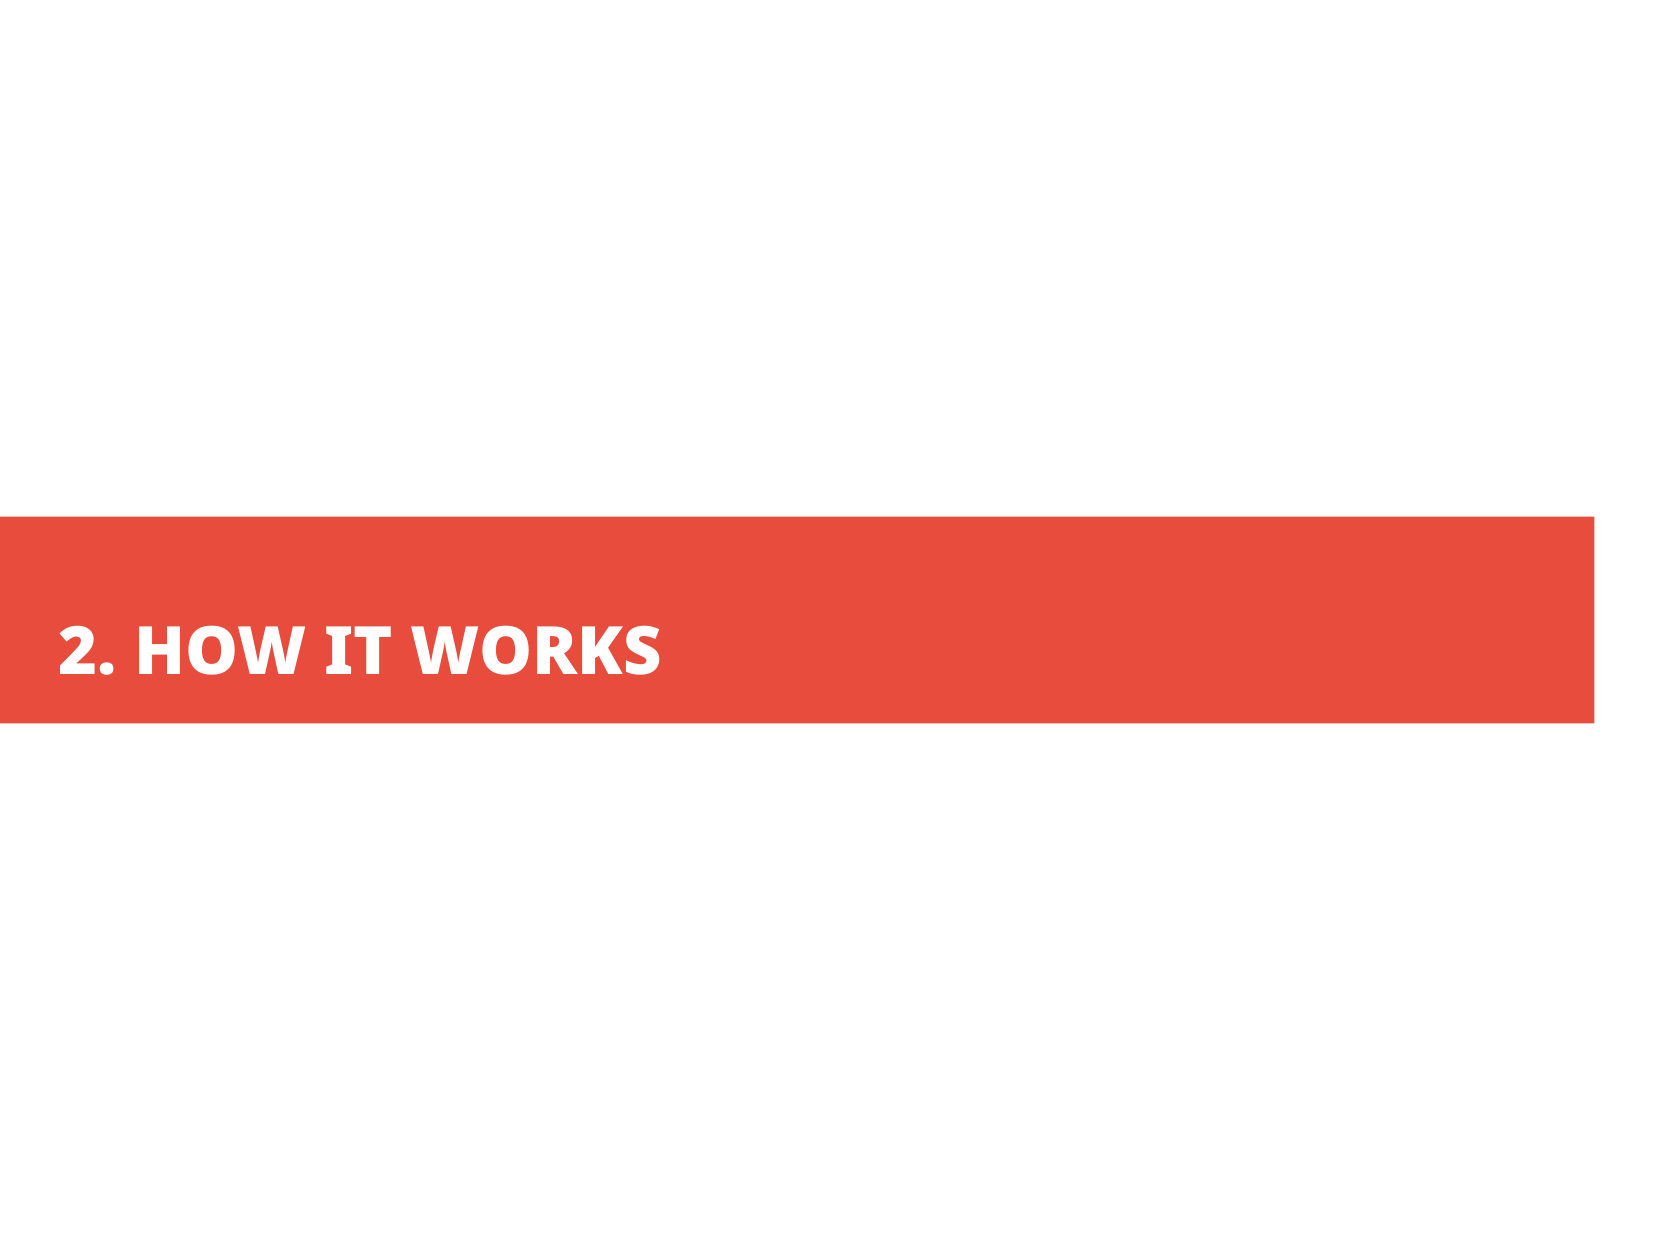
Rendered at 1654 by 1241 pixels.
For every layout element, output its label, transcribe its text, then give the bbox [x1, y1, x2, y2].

title 2. HOW IT WORKS [59, 546, 1595, 694]
